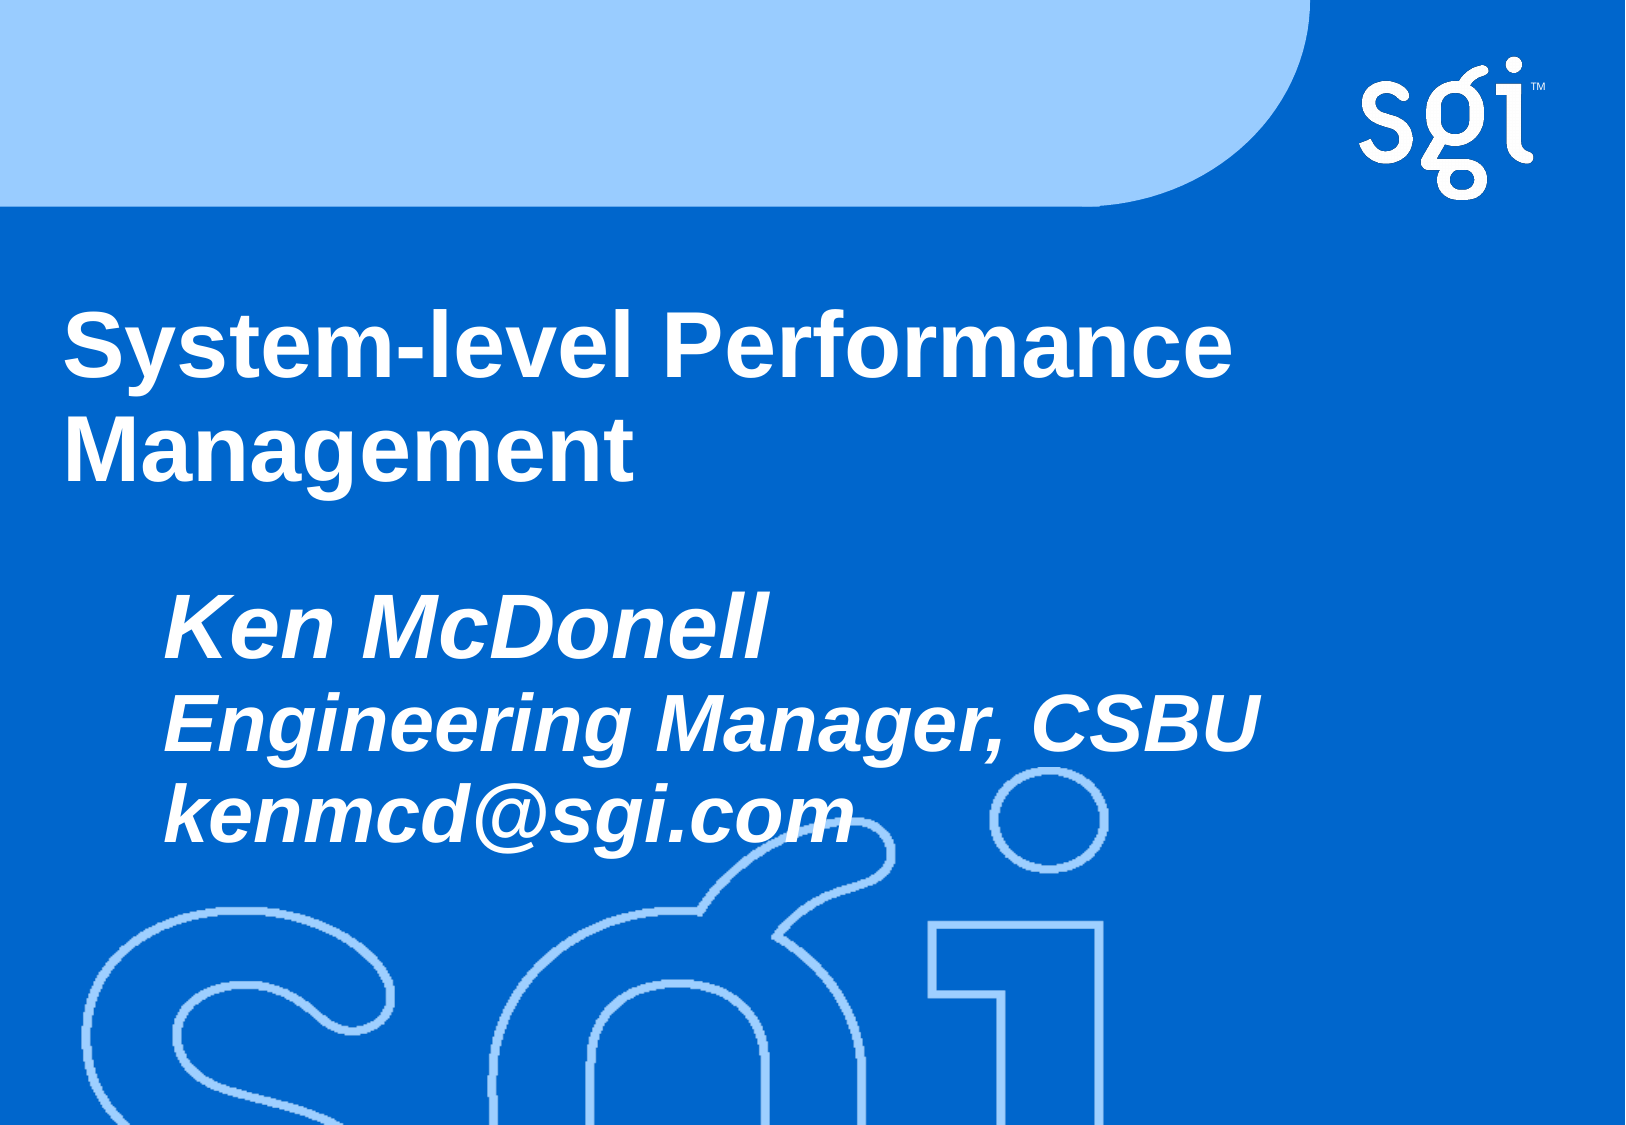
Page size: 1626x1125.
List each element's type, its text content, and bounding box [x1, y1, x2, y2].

title System-level Performance Management [48, 225, 1300, 569]
subtitle Ken McDonell Engineering Manager, CSBU kenmcd@sgi.com [149, 568, 1529, 899]
